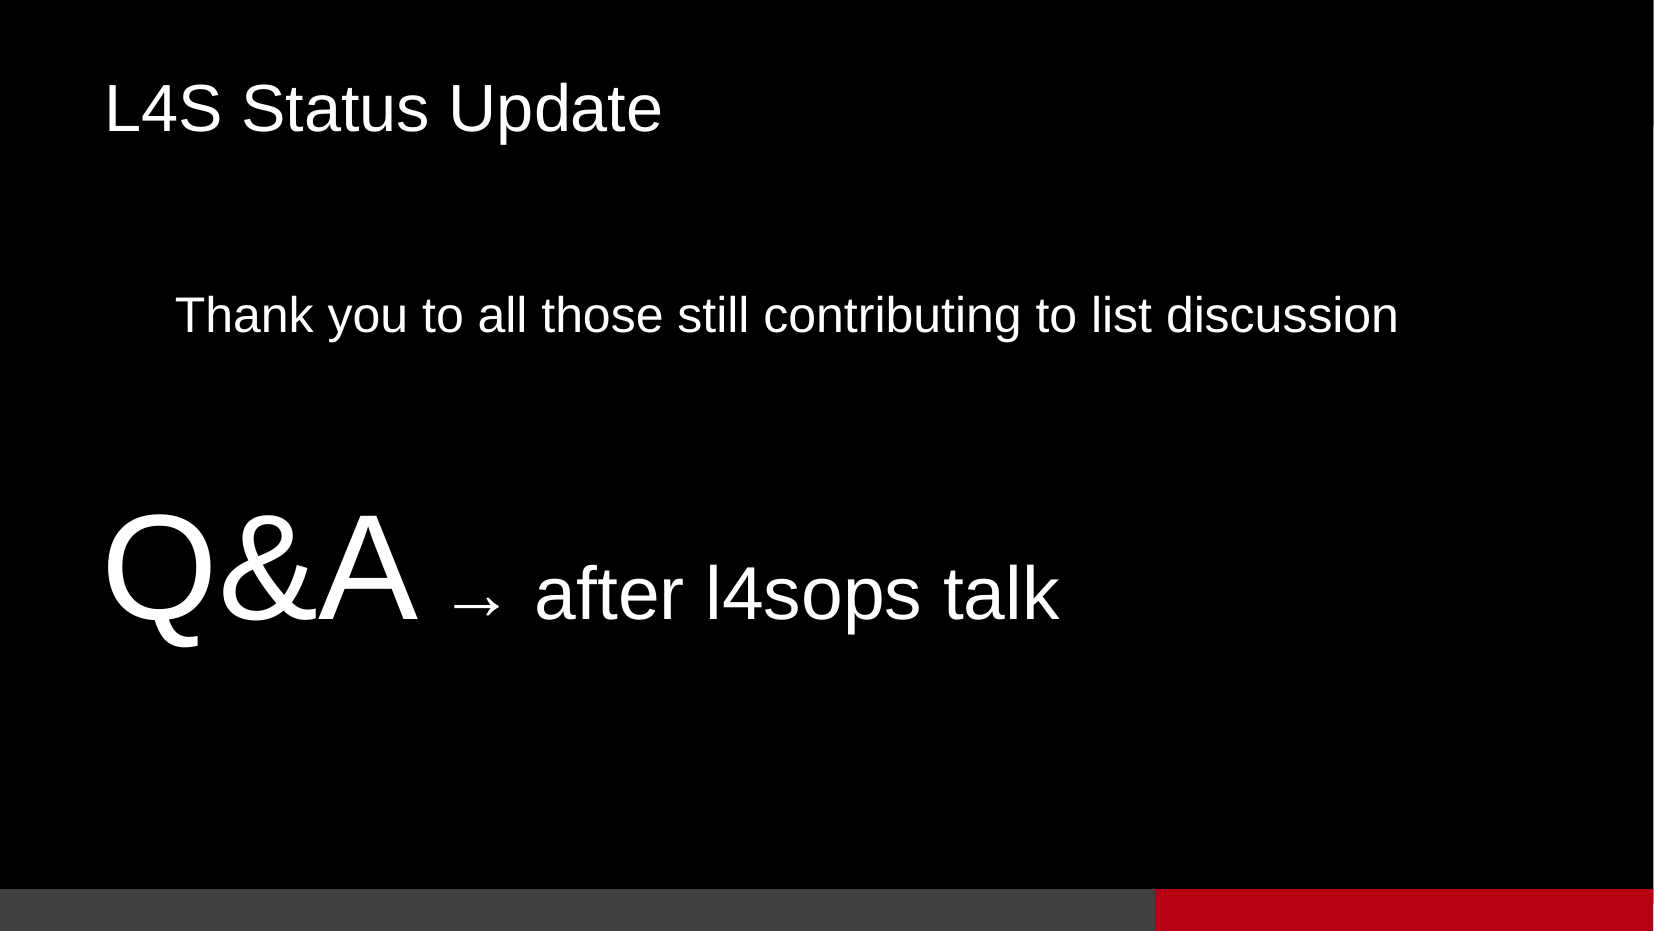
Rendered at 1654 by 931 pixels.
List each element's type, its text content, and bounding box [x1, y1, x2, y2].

text_box L4S Status Update Thank you to all those still contributing to list discussion [89, 57, 1602, 256]
text_box Q&A → after l4sops talk [86, 462, 1568, 670]
